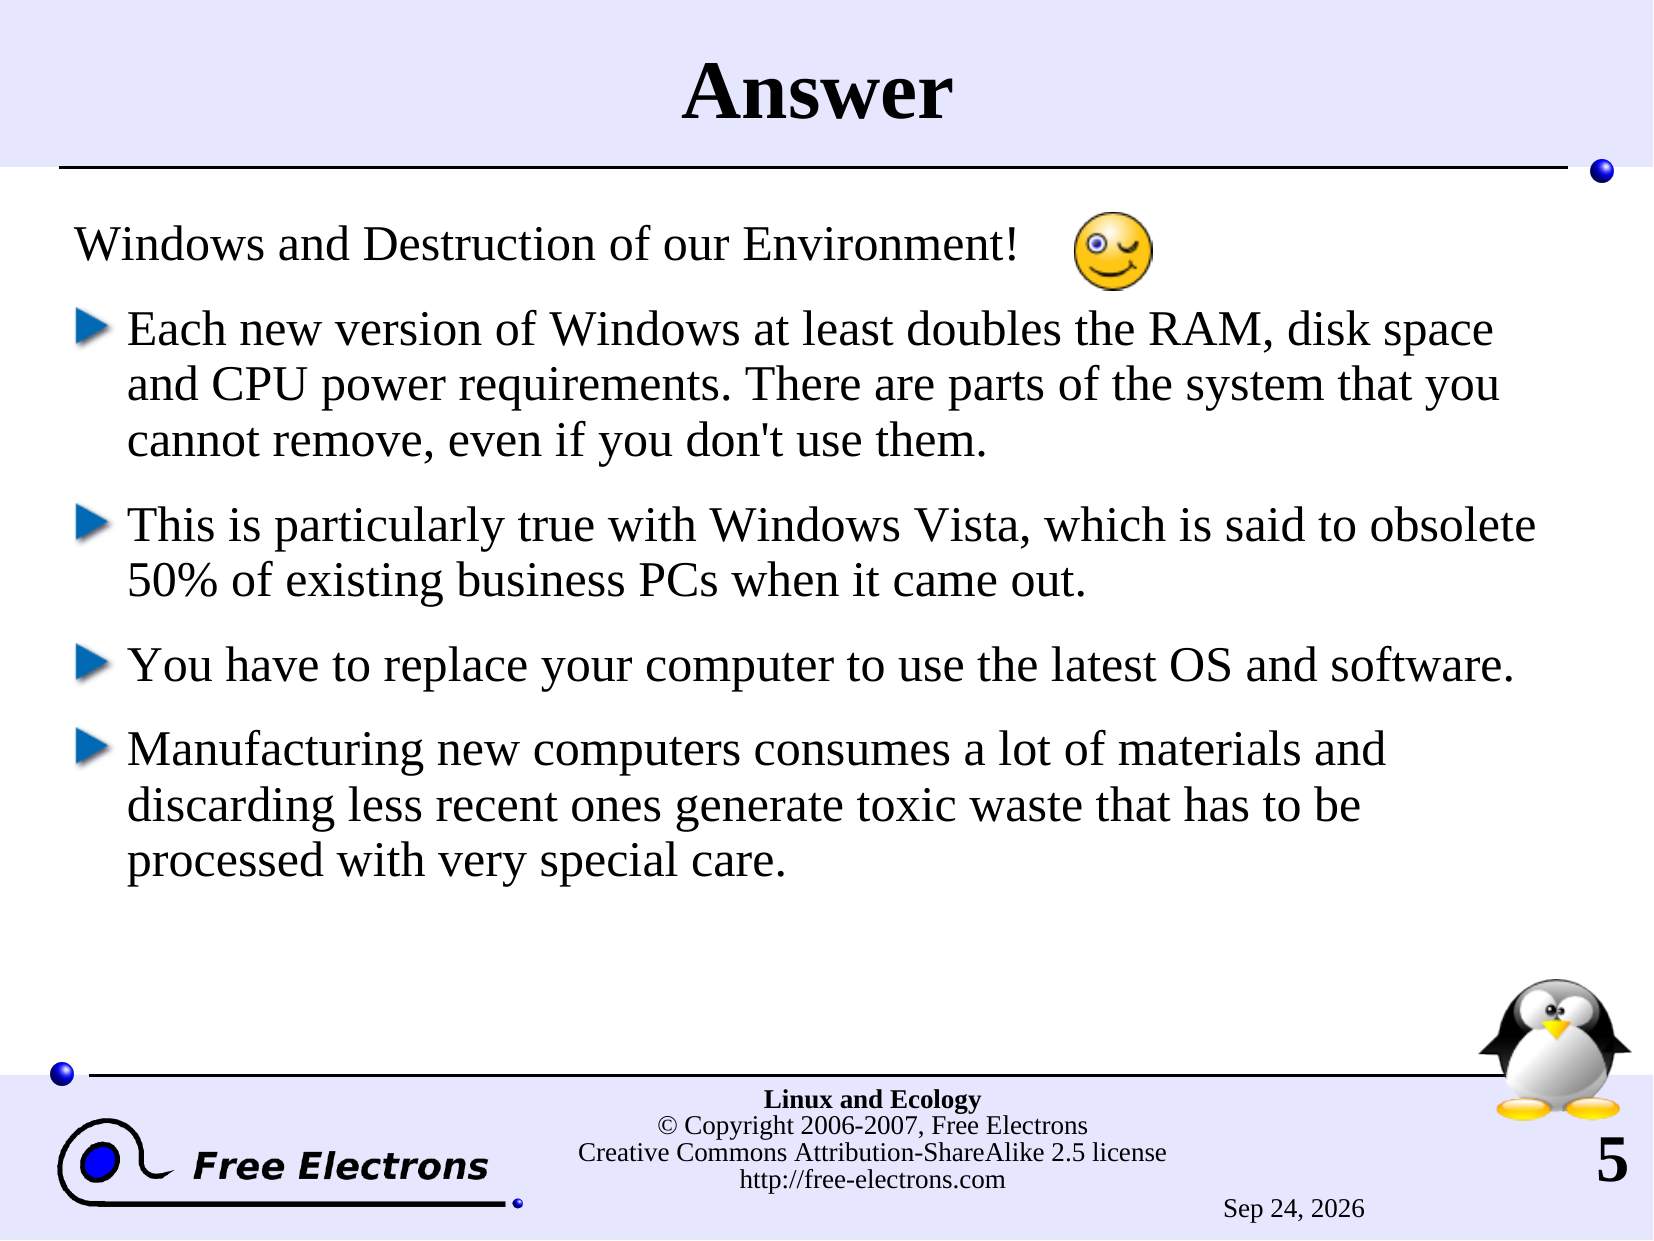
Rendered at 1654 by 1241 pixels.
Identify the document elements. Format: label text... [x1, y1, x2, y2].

picture [1074, 212, 1153, 291]
list Windows and Destruction of our Environment! Each new version of Windows at least doubles the RAM, disk space and CPU power requirements. There are parts of the system that you cannot remove, even if you don't use them. This is particularly true with Windows Vista, which is said to obsolete 50% of existing business PCs when it came out. You have to replace your computer to use the latest OS and software. Manufacturing new computers consumes a lot of materials and discarding less recent ones generate toxic waste that has to be processed with very special care. [56, 216, 1559, 1066]
picture [1476, 979, 1634, 1121]
title Answer [33, 29, 1604, 153]
picture [50, 1107, 527, 1216]
